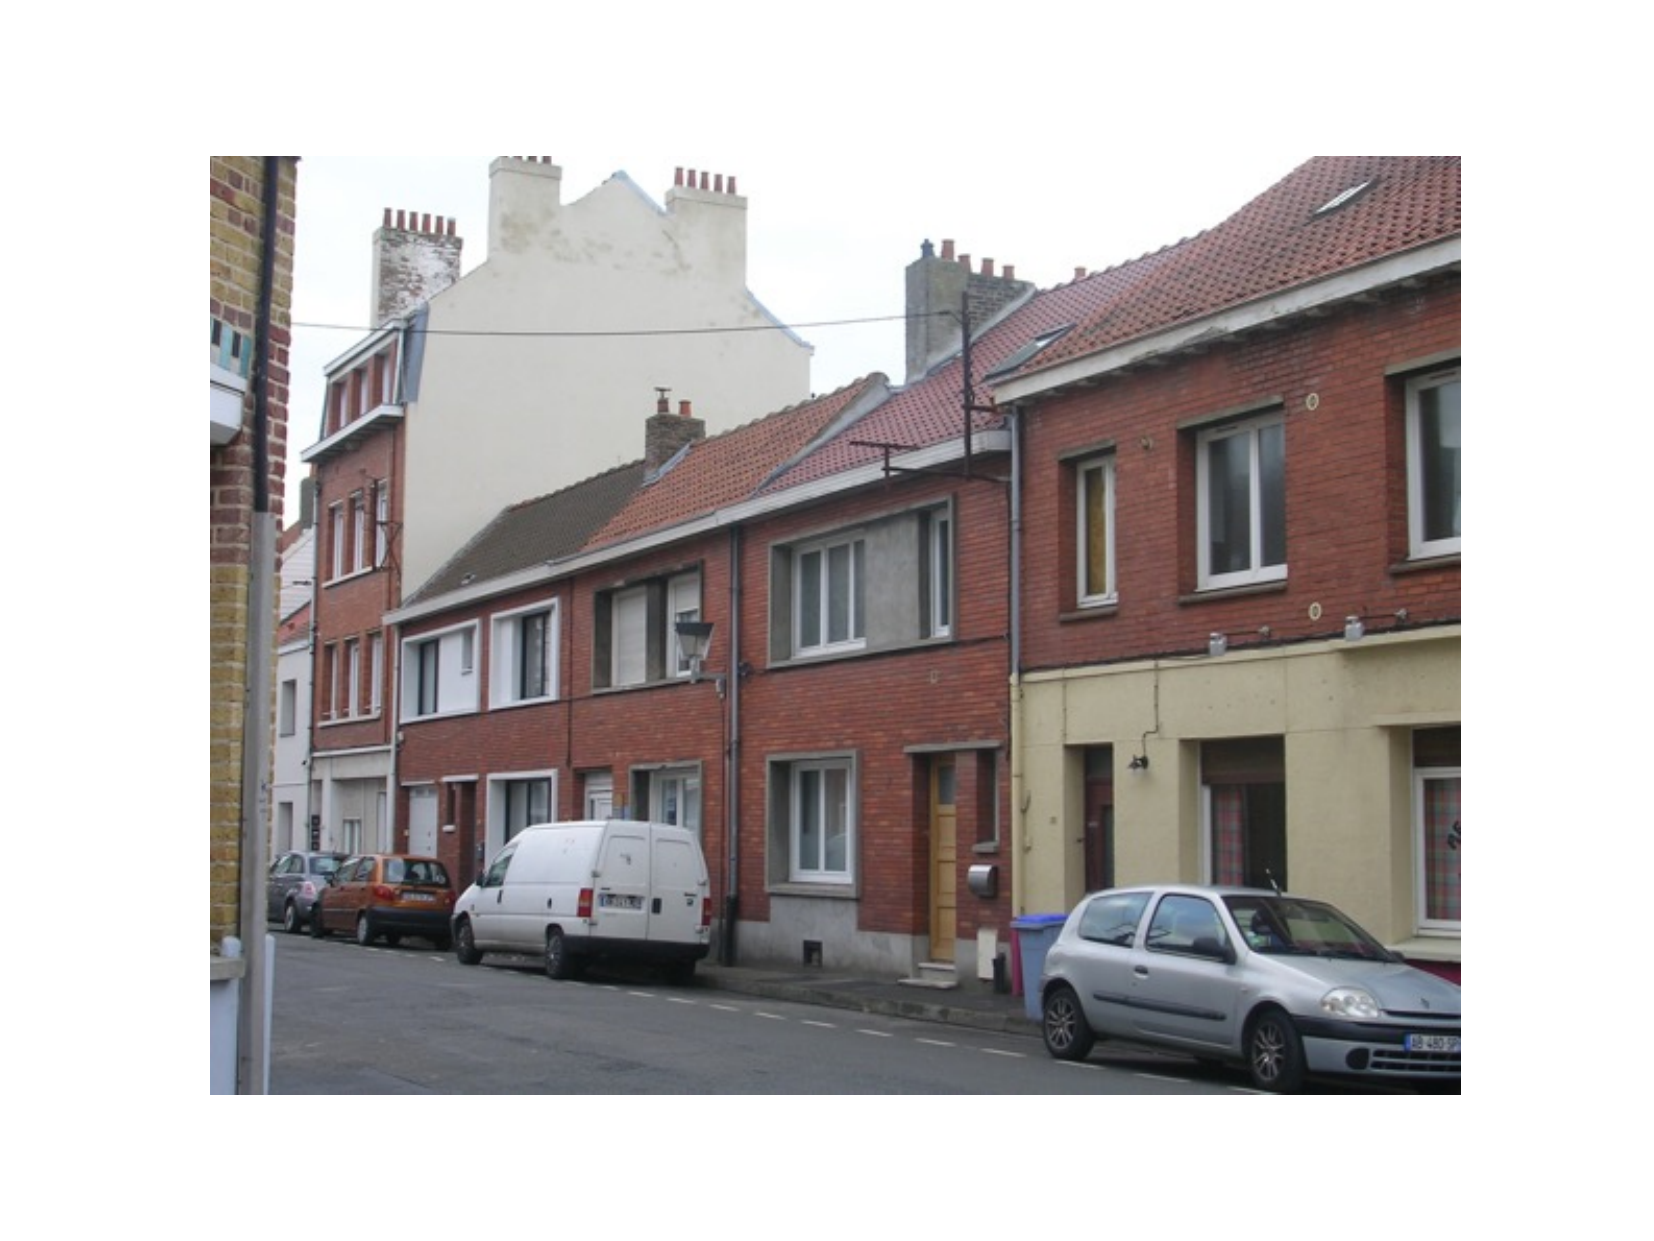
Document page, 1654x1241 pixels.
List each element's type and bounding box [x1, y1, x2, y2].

picture [202, 156, 1461, 1095]
